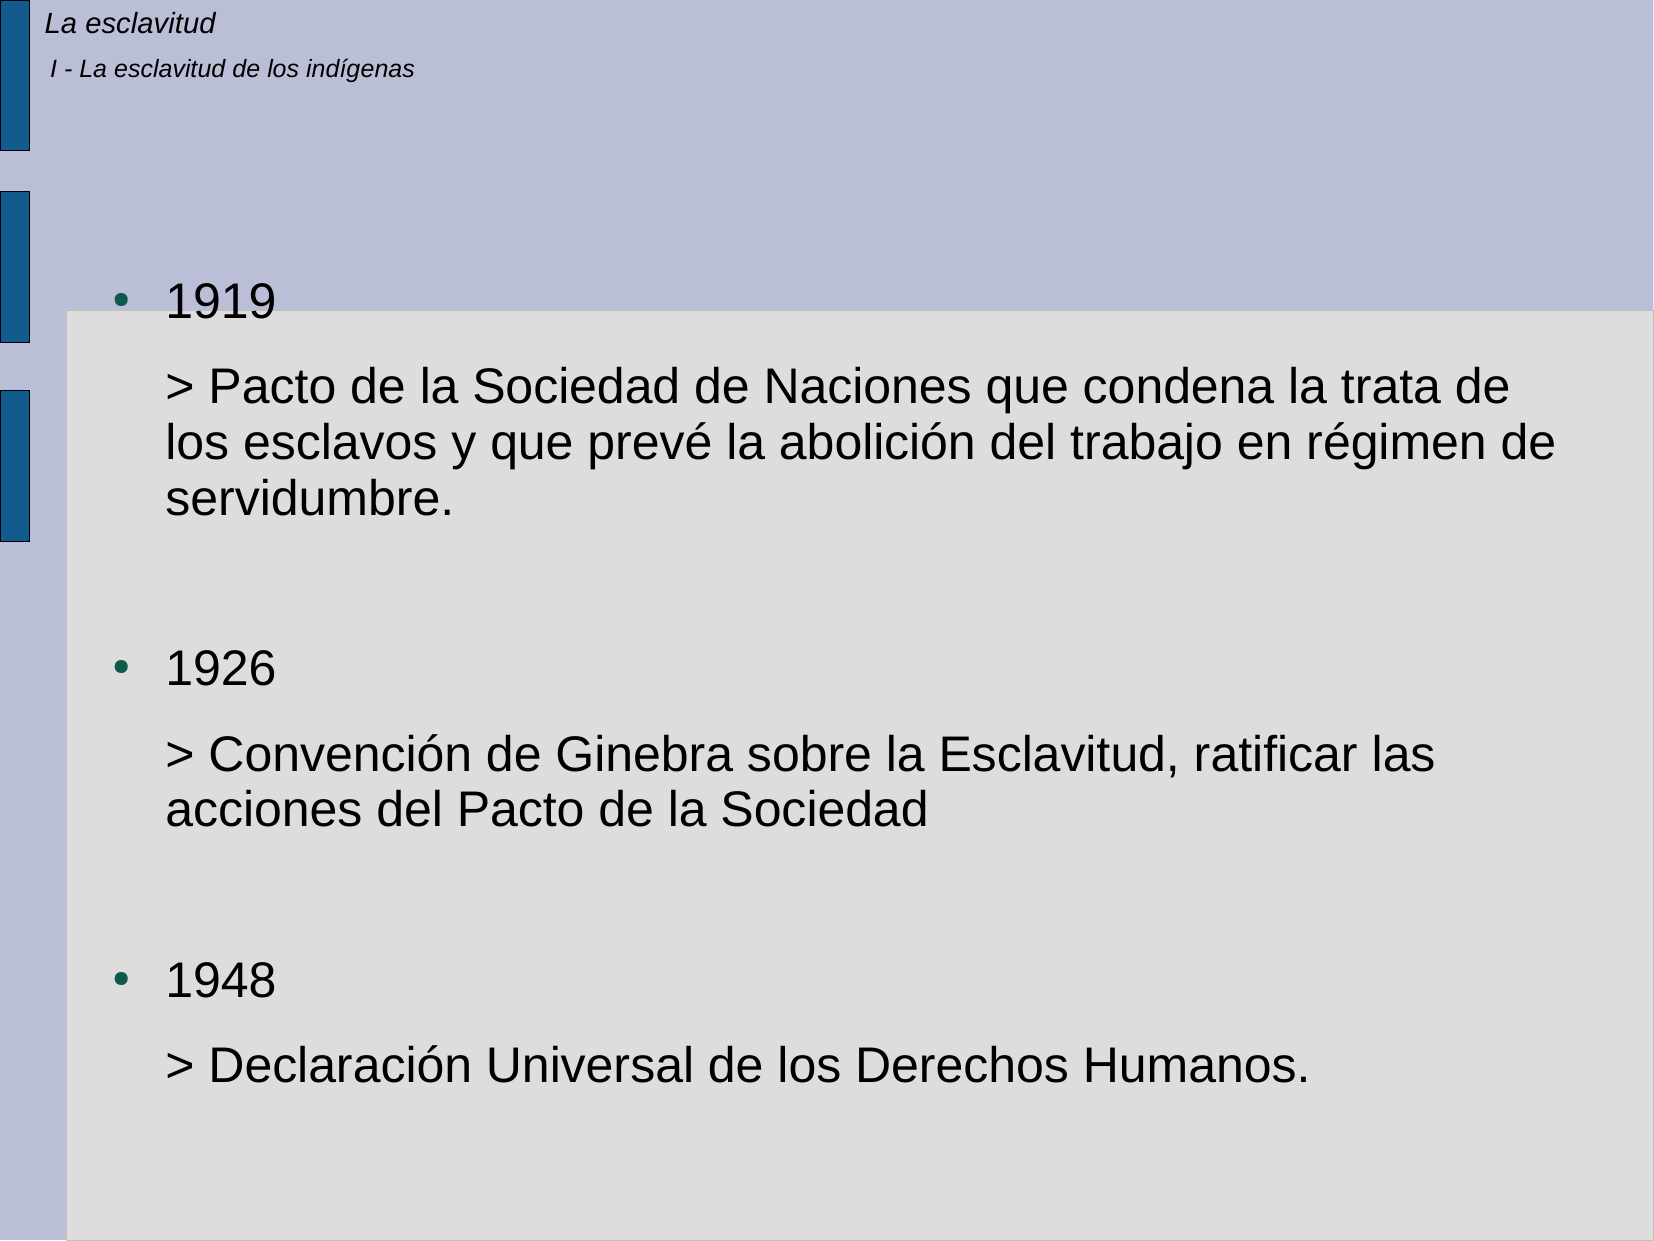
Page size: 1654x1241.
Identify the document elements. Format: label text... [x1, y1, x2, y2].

text_box I - La esclavitud de los indígenas [35, 47, 745, 91]
list 1919 > Pacto de la Sociedad de Naciones que condena la trata de los esclavos y que prevé la abolición del trabajo en régimen de servidumbre. 1926 > Convención de Ginebra sobre la Esclavitud, ratificar las acciones del Pacto de la Sociedad 1948 > Declaración Universal de los Derechos Humanos. [94, 102, 1583, 1123]
